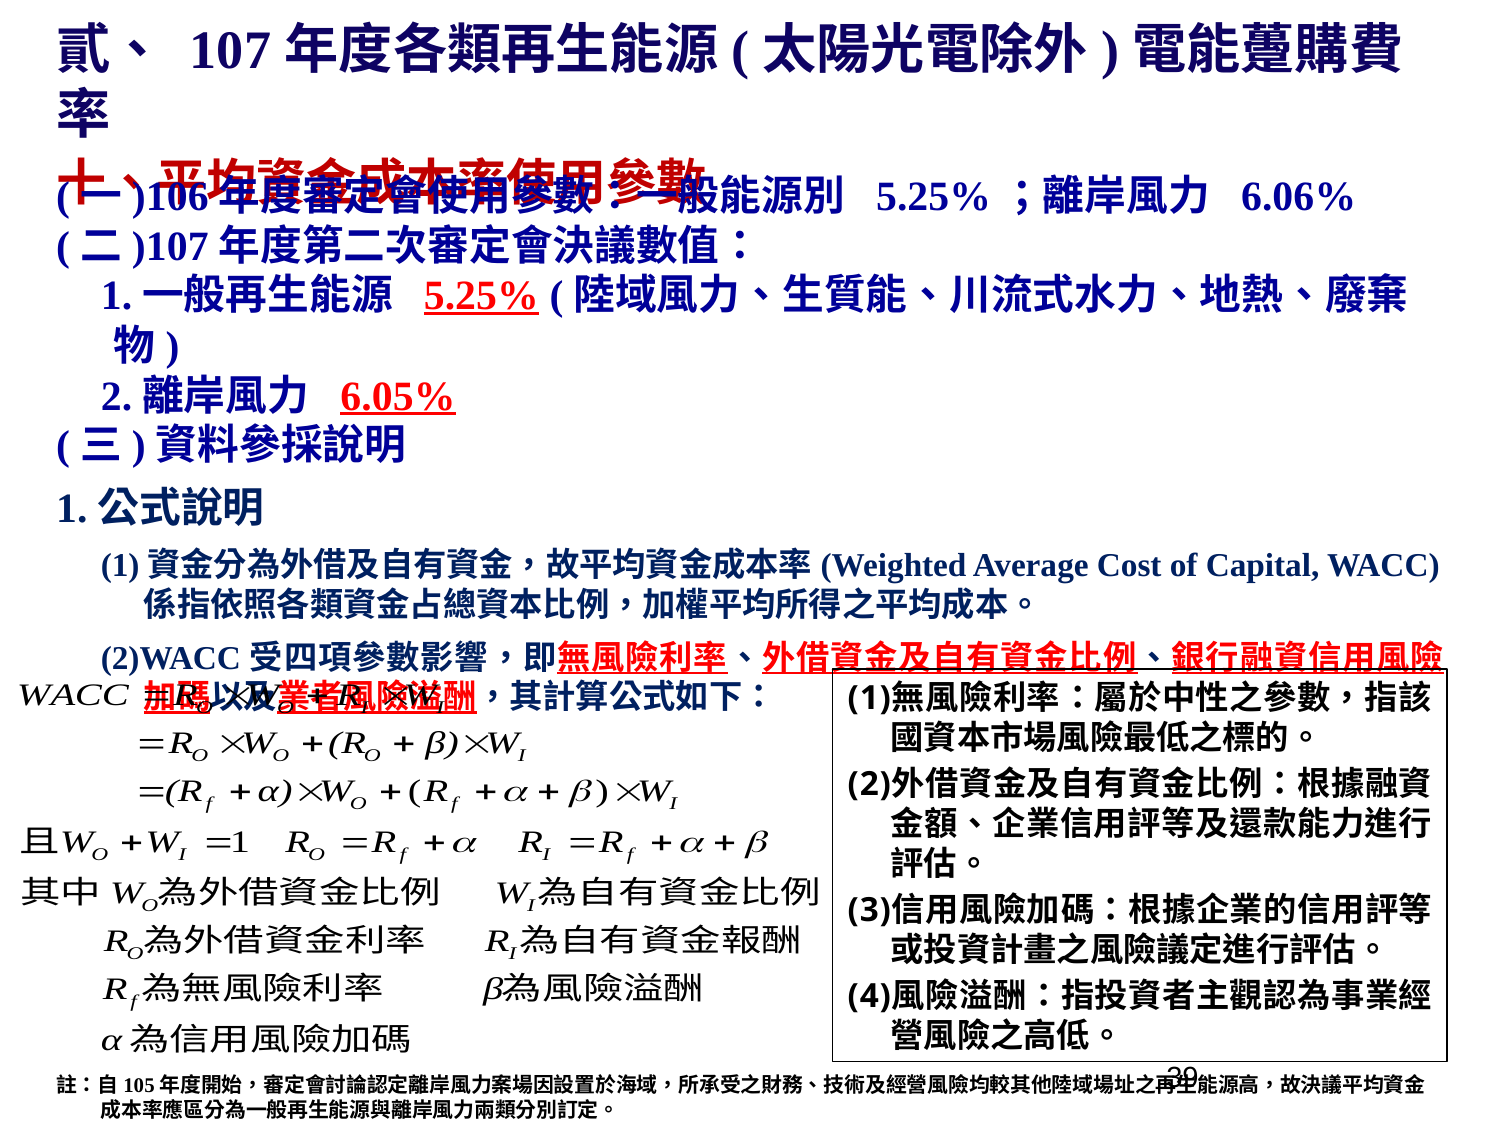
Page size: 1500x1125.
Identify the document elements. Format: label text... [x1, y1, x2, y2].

text_box <編號> [1151, 1051, 1500, 1125]
text_box 註：自105年度開始，審定會討論認定離岸風力案場因設置於海域，所承受之財務、技術及經營風險均較其他陸域場址之再生能源高，故決議平均資金成本率應區分為一般再生能源與離岸風力兩類分別訂定。 [41, 1063, 1447, 1125]
text_box (一)106年度審定會使用參數：一般能源別 5.25%；離岸風力 6.06% (二)107年度第二次審定會決議數值： 1.一般再生能源 5.25% (陸域風力、生質能、川流式水力、地熱、廢棄物) 2.離岸風力 6.05% (三)資料參採說明 1.公式說明 (1)資金分為外借及自有資金，故平均資金成本率(Weighted Average Cost of Capital, WACC)係指依照各類資金占總資本比例，加權平均所得之平均成本。 (2)WACC受四項參數影響，即無風險利率、外借資金及自有資金比例、銀行融資信用風險加碼以及業者風險溢酬，其計算公式如下： [41, 160, 1459, 752]
text_box 無風險利率：屬於中性之參數，指該國資本市場風險最低之標的。 外借資金及自有資金比例：根據融資金額、企業信用評等及還款能力進行評估。 信用風險加碼：根據企業的信用評等或投資計畫之風險議定進行評估。 風險溢酬：指投資者主觀認為事業經營風險之高低。 [832, 668, 1447, 1062]
picture [14, 675, 878, 1065]
text_box 貳、 107年度各類再生能源(太陽光電除外)電能躉購費率 十、平均資金成本率使用參數 [41, 7, 1459, 90]
